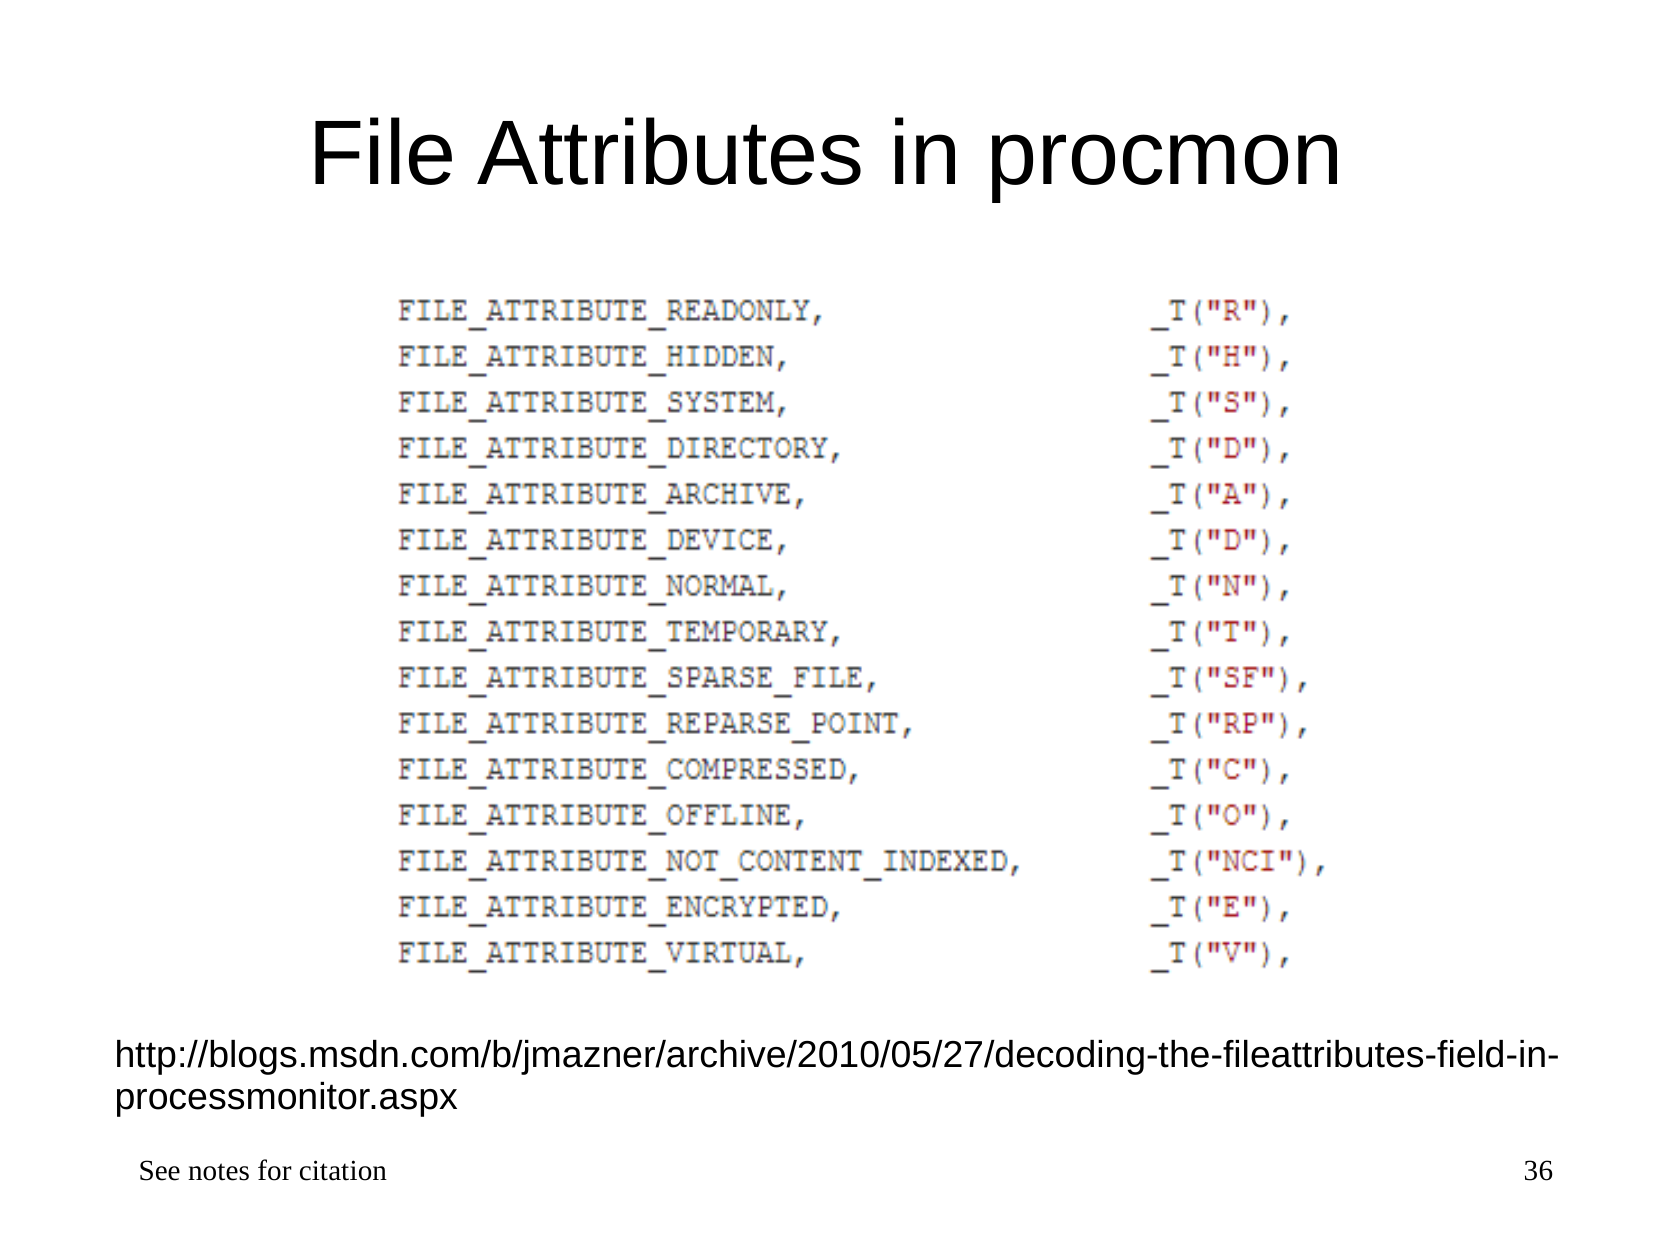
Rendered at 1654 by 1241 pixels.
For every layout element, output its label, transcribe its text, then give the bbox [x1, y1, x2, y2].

picture [348, 257, 1394, 1026]
title File Attributes in procmon [82, 49, 1571, 257]
text_box http://blogs.msdn.com/b/jmazner/archive/2010/05/27/decoding-the-fileattributes-field-in-processmonitor.aspx [99, 1026, 1576, 1126]
